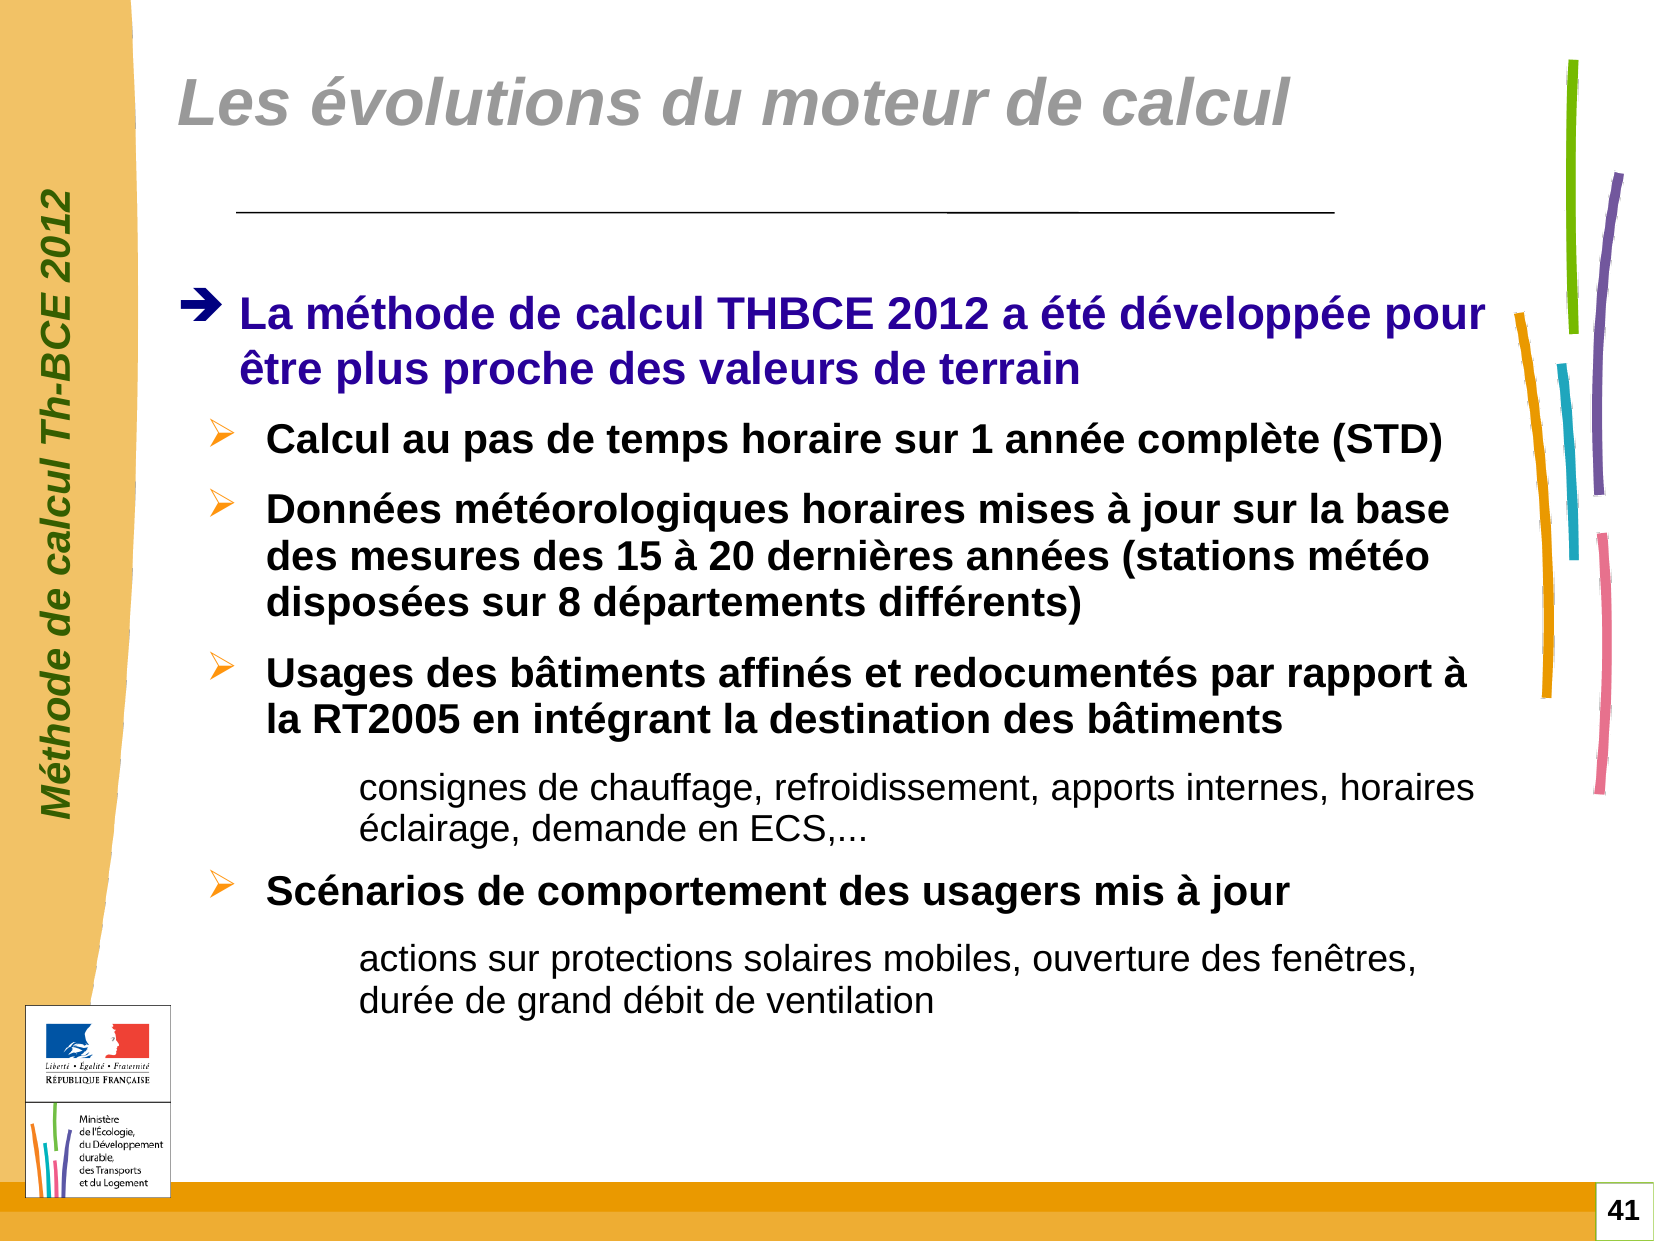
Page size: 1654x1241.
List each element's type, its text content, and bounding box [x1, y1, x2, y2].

text_box Méthode de calcul Th-BCE 2012 [11, 47, 101, 963]
list La méthode de calcul THBCE 2012 a été développée pour être plus proche des valeurs de terrain Calcul au pas de temps horaire sur 1 année complète (STD) Données météorologiques horaires mises à jour sur la base des mesures des 15 à 20 dernières années (stations météo disposées sur 8 départements différents) Usages des bâtiments affinés et redocumentés par rapport à la RT2005 en intégrant la destination des bâtiments consignes de chauffage, refroidissement, apports internes, horaires éclairage, demande en ECS,... Scénarios de comportement des usagers mis à jour actions sur protections solaires mobiles, ouverture des fenêtres, durée de grand débit de ventilation [177, 283, 1506, 1170]
title Les évolutions du moteur de calcul [177, 29, 1536, 178]
picture [0, 0, 1654, 1241]
